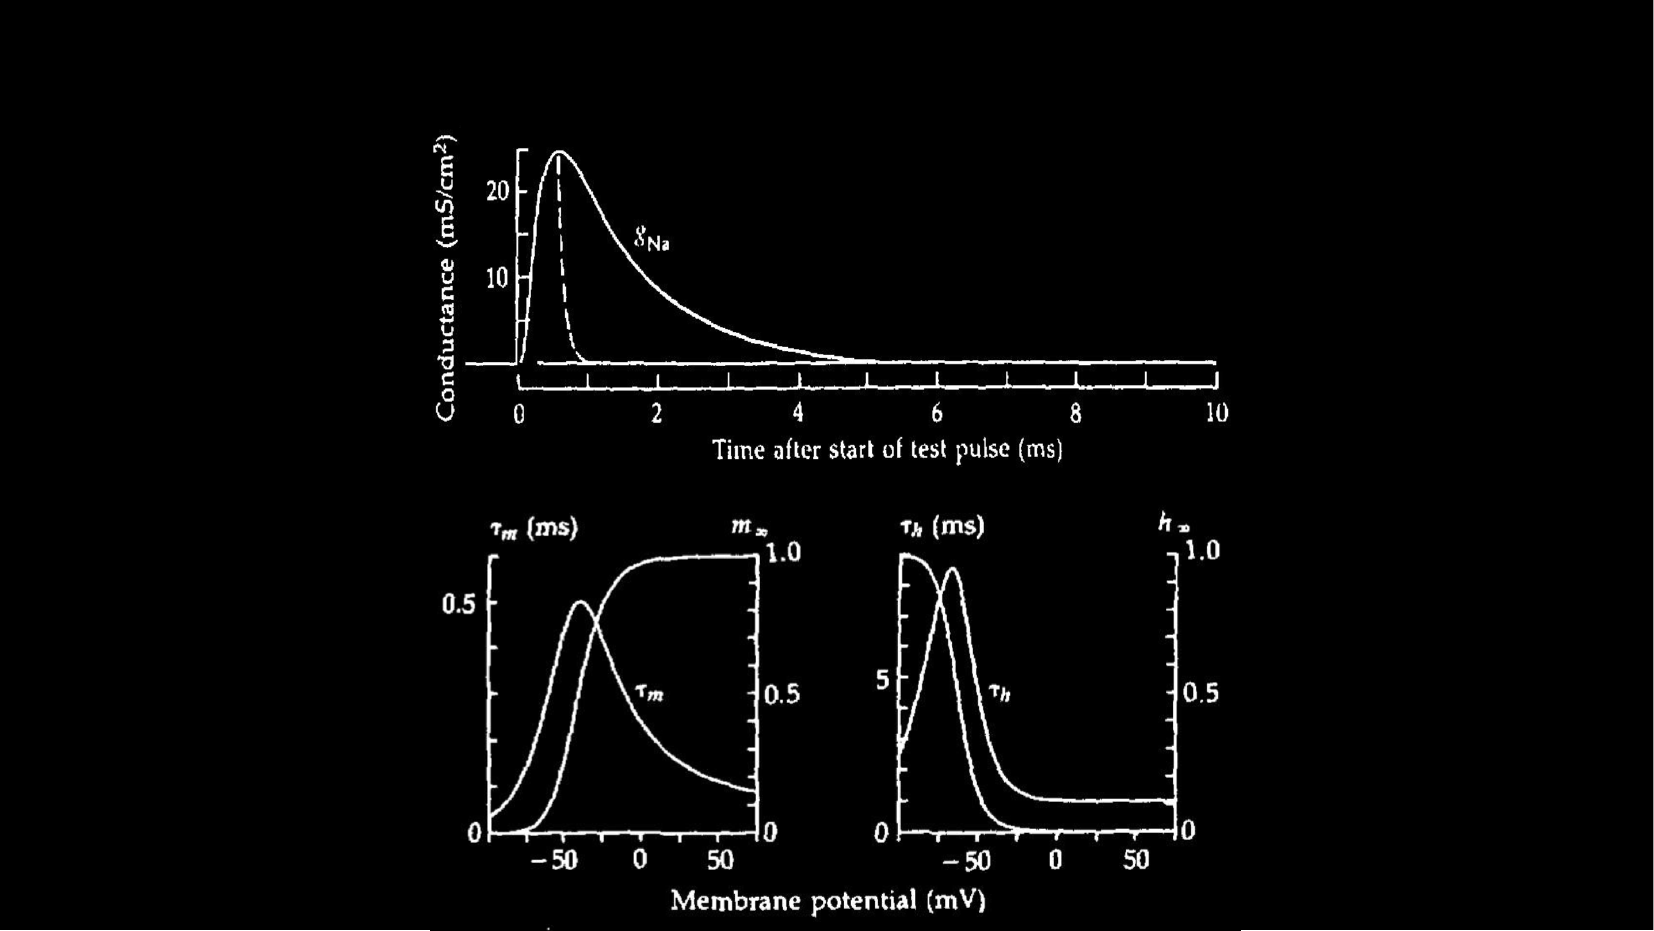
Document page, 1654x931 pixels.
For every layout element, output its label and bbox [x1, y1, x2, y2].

picture [415, 118, 1241, 473]
picture [430, 495, 1241, 931]
